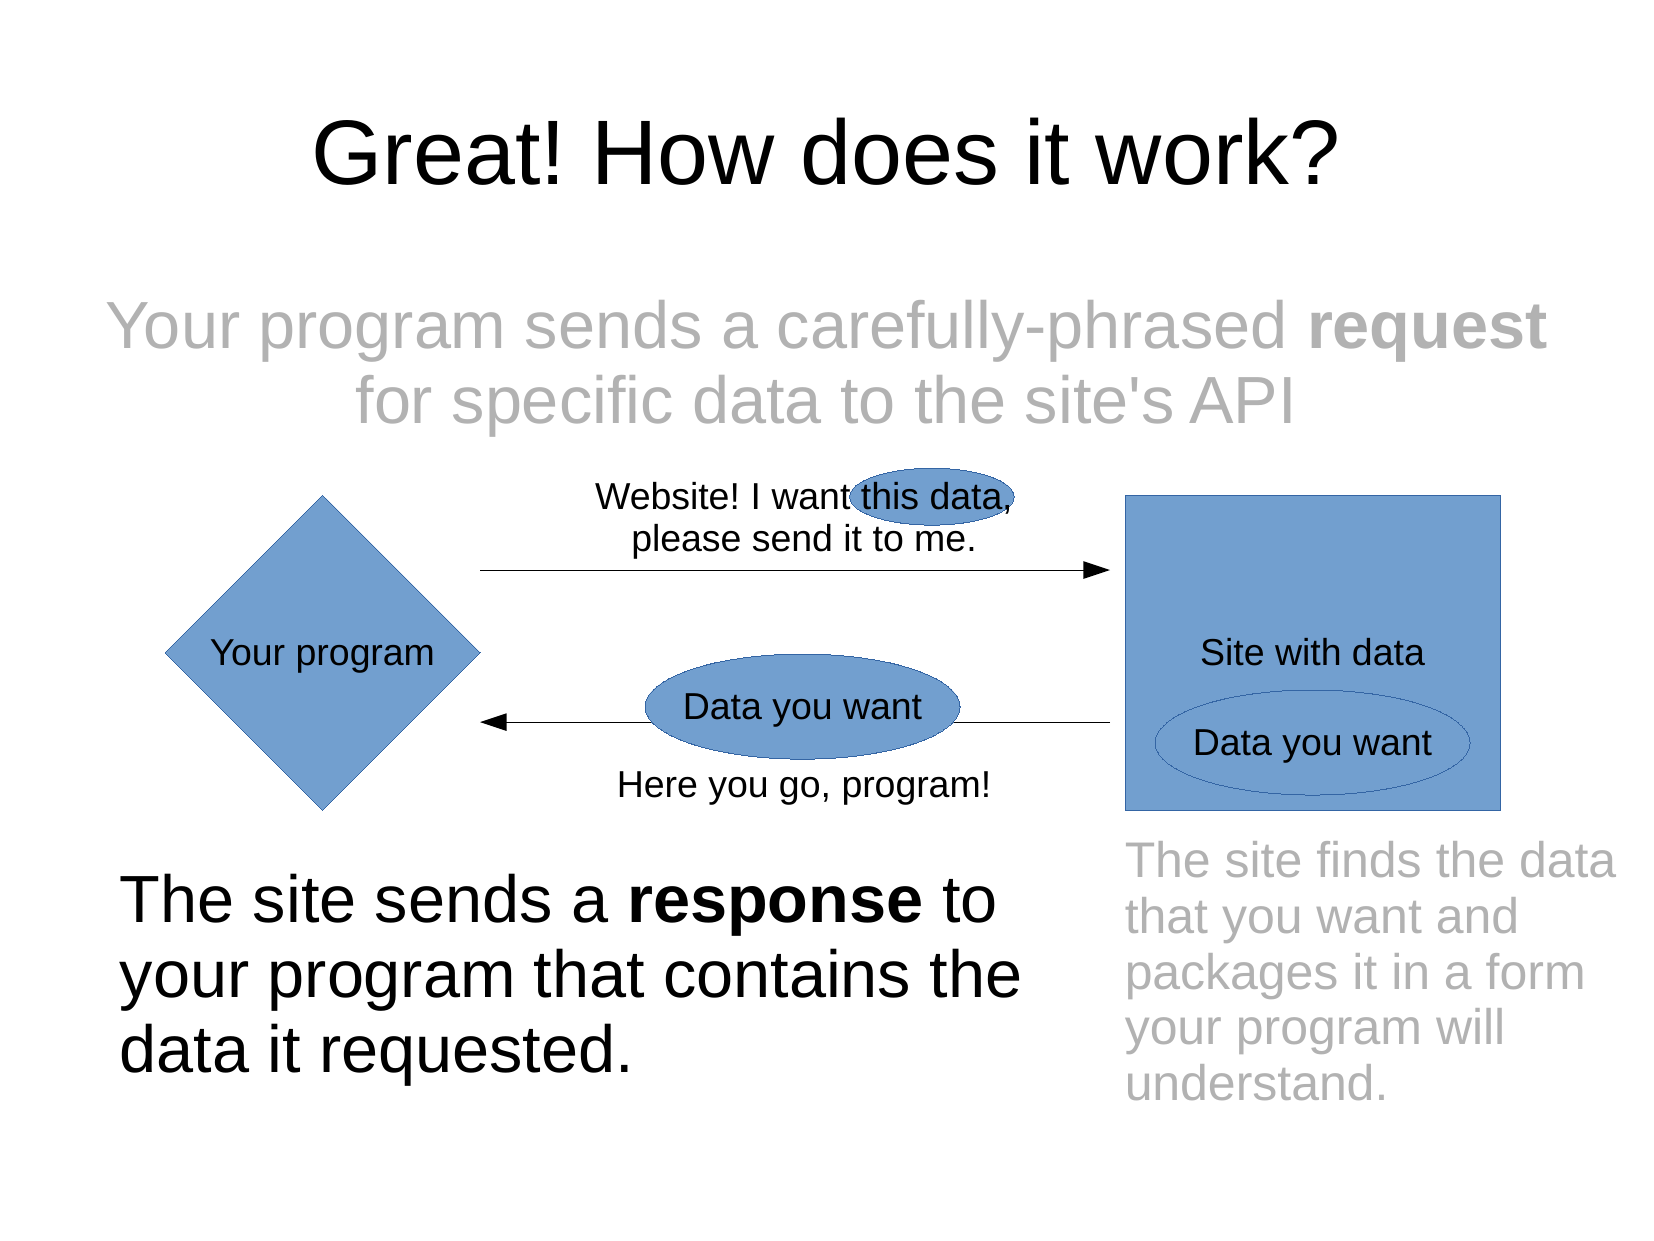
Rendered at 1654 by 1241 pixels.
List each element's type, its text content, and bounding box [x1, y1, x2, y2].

text_box Website! I want this data, please send it to me. [549, 468, 1060, 568]
text_box Data you want [645, 654, 961, 756]
text_box The site finds the data that you want and packages it in a form your program will understand. [1110, 825, 1636, 1122]
text_box Your program sends a carefully-phrased request for specific data to the site's API [82, 287, 1571, 438]
text_box The site sends a response to your program that contains the data it requested. [105, 855, 1096, 1095]
text_box Here you go, program! [549, 756, 1060, 814]
text_box Your program [165, 495, 481, 811]
text_box Data you want [1155, 690, 1471, 796]
text_box Site with data [1125, 495, 1501, 811]
title Great! How does it work? [82, 49, 1571, 257]
